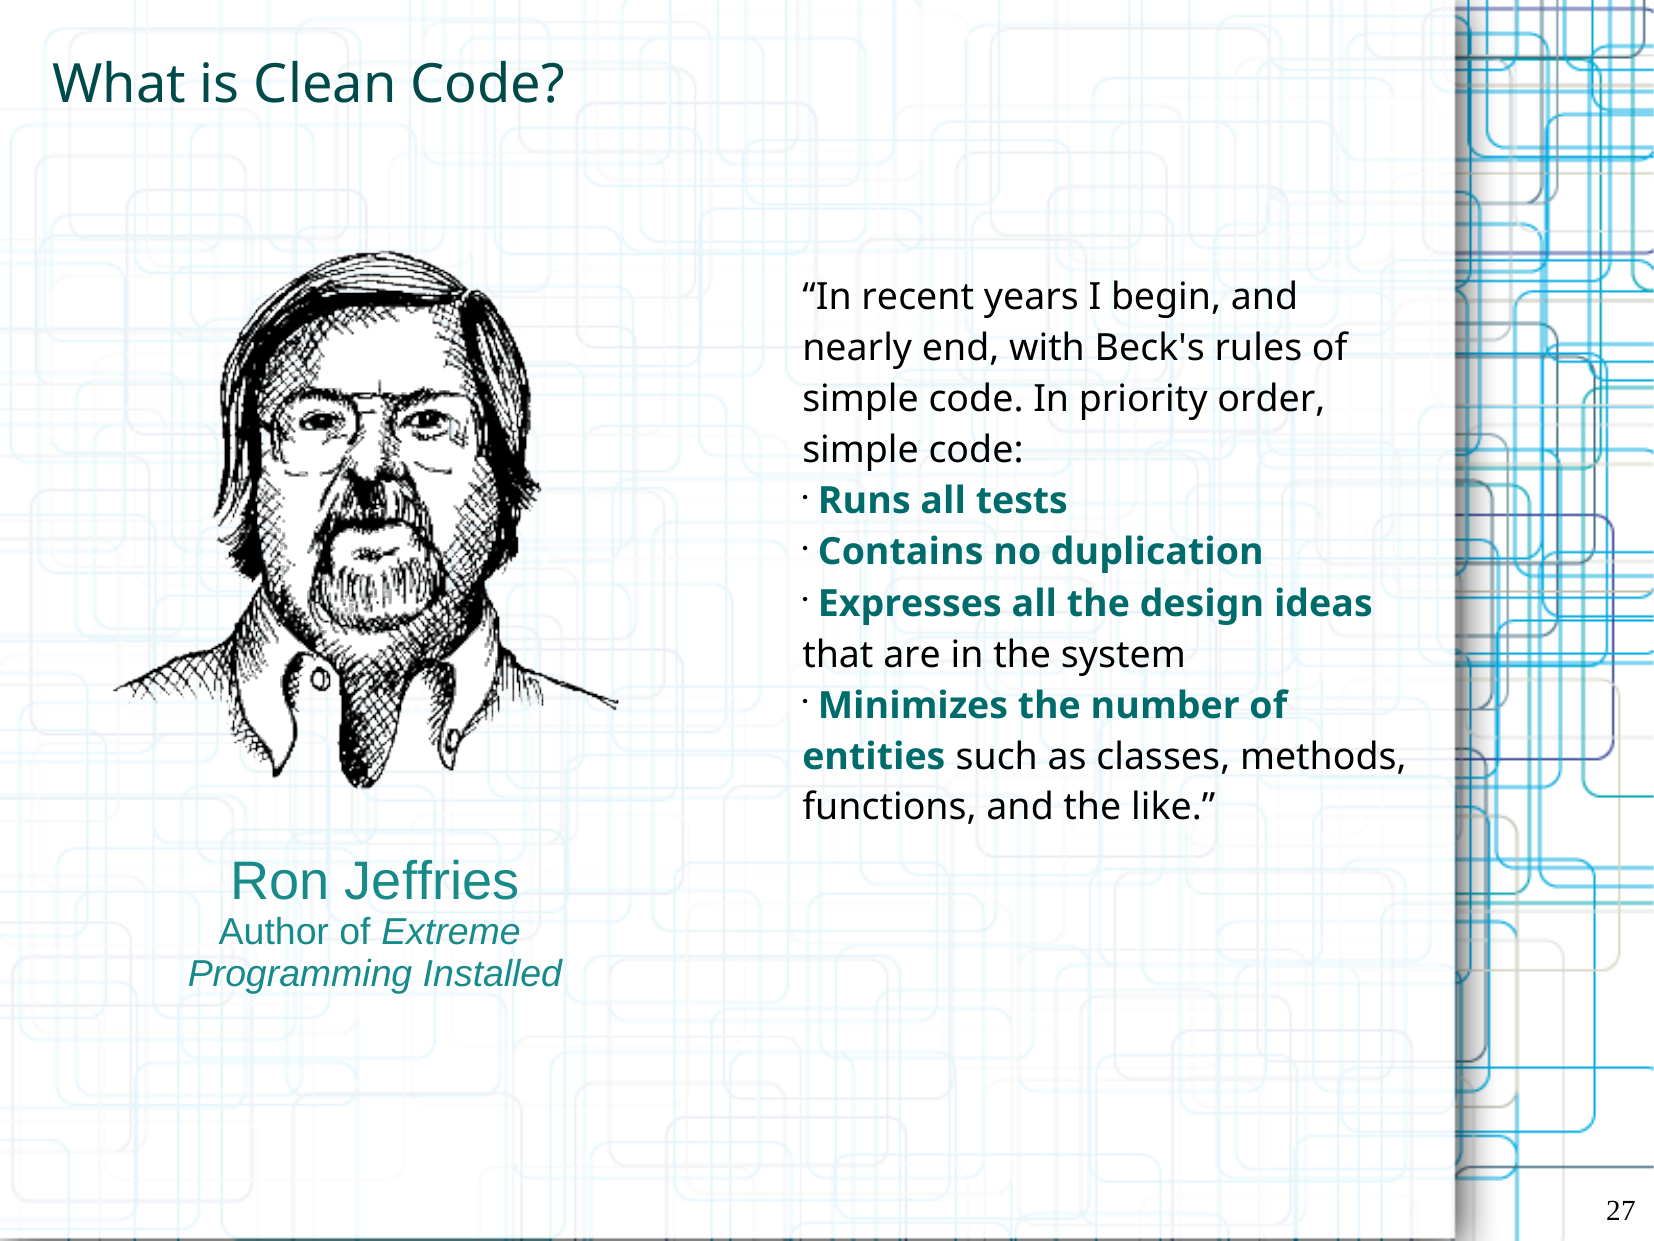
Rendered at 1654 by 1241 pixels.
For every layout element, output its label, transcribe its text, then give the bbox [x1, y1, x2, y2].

picture [0, 0, 1654, 1241]
text_box “In recent years I begin, and nearly end, with Beck's rules of simple code. In priority order, simple code: Runs all tests Contains no duplication Expresses all the design ideas that are in the system Minimizes the number of entities such as classes, methods, functions, and the like.” [787, 262, 1426, 976]
text_box Ron Jeffries Author of Extreme Programming Installed [0, 842, 751, 1003]
text_box What is Clean Code? [37, 37, 676, 113]
